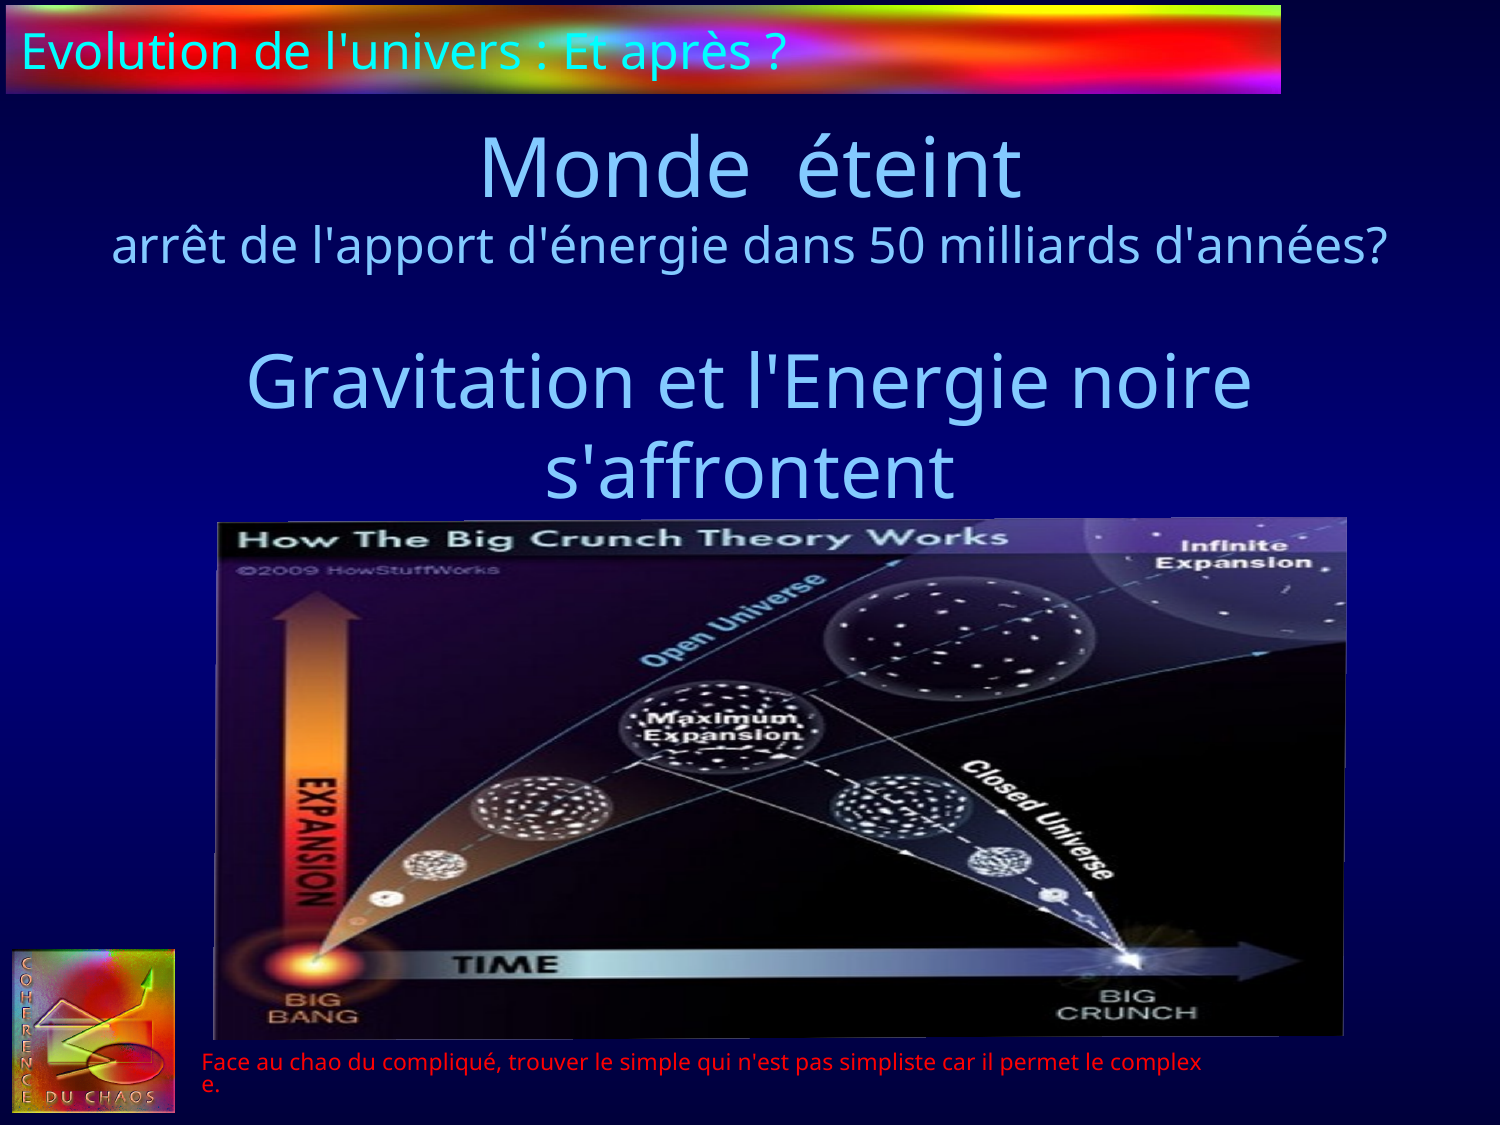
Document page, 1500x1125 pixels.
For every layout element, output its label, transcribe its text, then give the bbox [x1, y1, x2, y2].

title Evolution de l'univers : Et après ? [5, 5, 1281, 94]
text_box Monde éteint arrêt de l'apport d'énergie dans 50 milliards d'années? Gravitation et l'Energie noire s'affrontent deux évolutions plausibles [35, 106, 1465, 582]
picture [212, 516, 1347, 1040]
picture [12, 949, 175, 1113]
